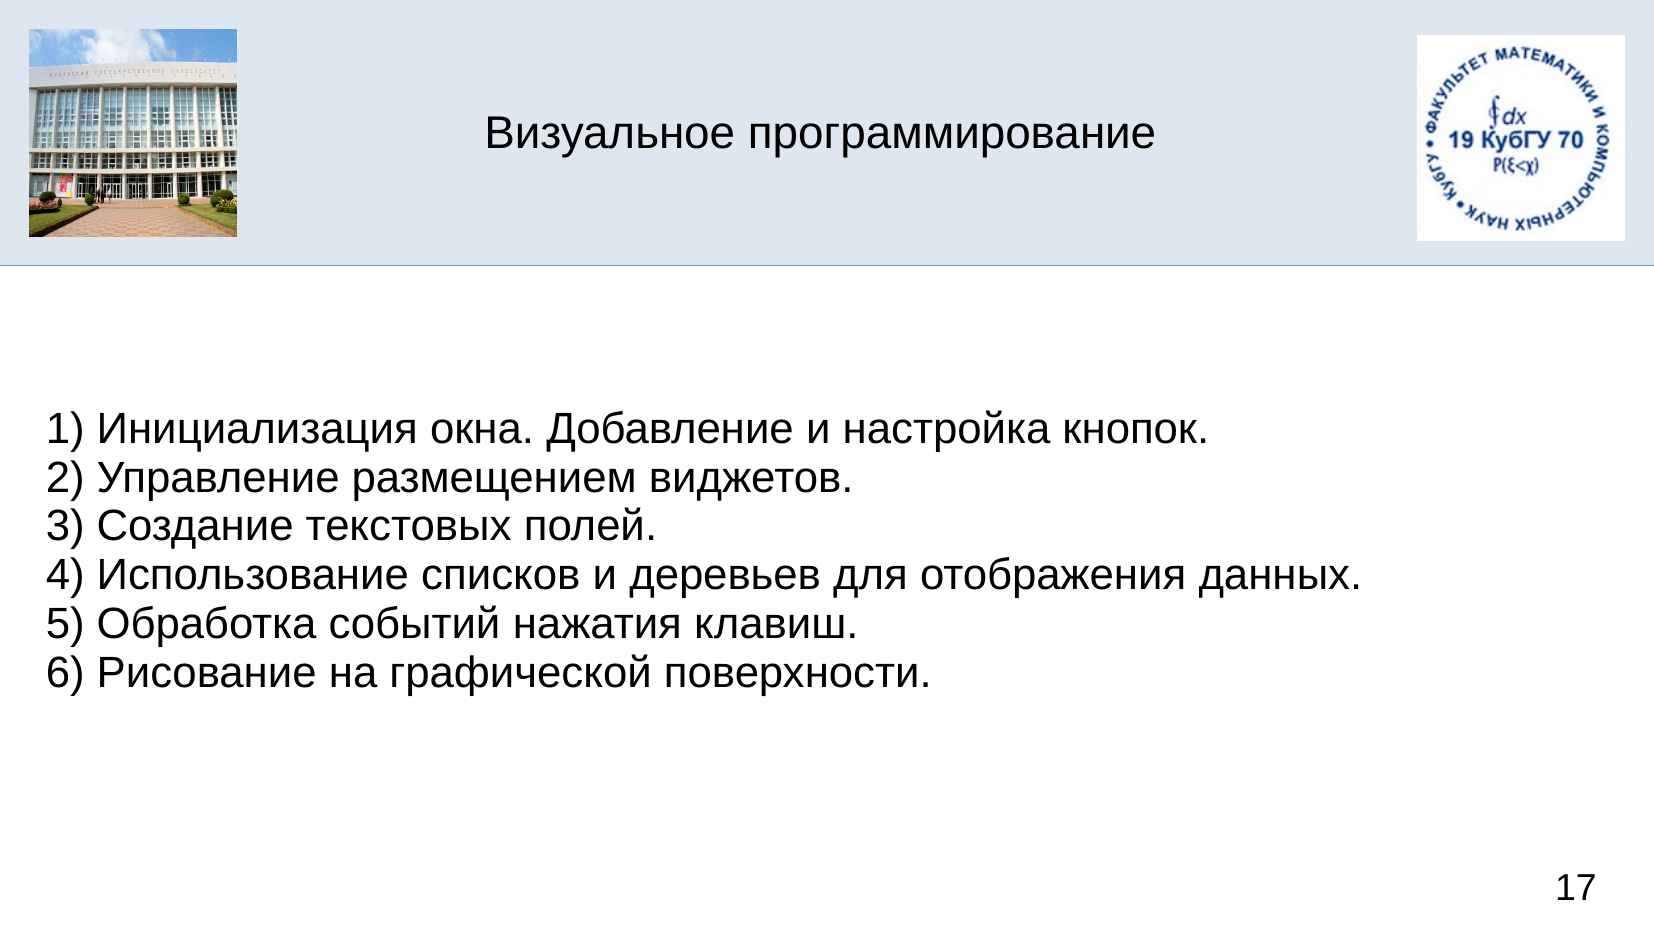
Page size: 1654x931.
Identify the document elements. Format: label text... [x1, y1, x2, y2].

text_box <номер> [1540, 859, 1654, 930]
text_box Инициализация окна. Добавление и настройка кнопок. Управление размещением виджетов. Создание текстовых полей. Использование списков и деревьев для отображения данных. Обработка событий нажатия клавиш. Рисование на графической поверхности. [31, 396, 1640, 704]
text_box [0, 0, 1654, 265]
title Визуальное программирование [265, 4, 1388, 262]
picture [29, 29, 237, 238]
picture [1417, 35, 1625, 241]
